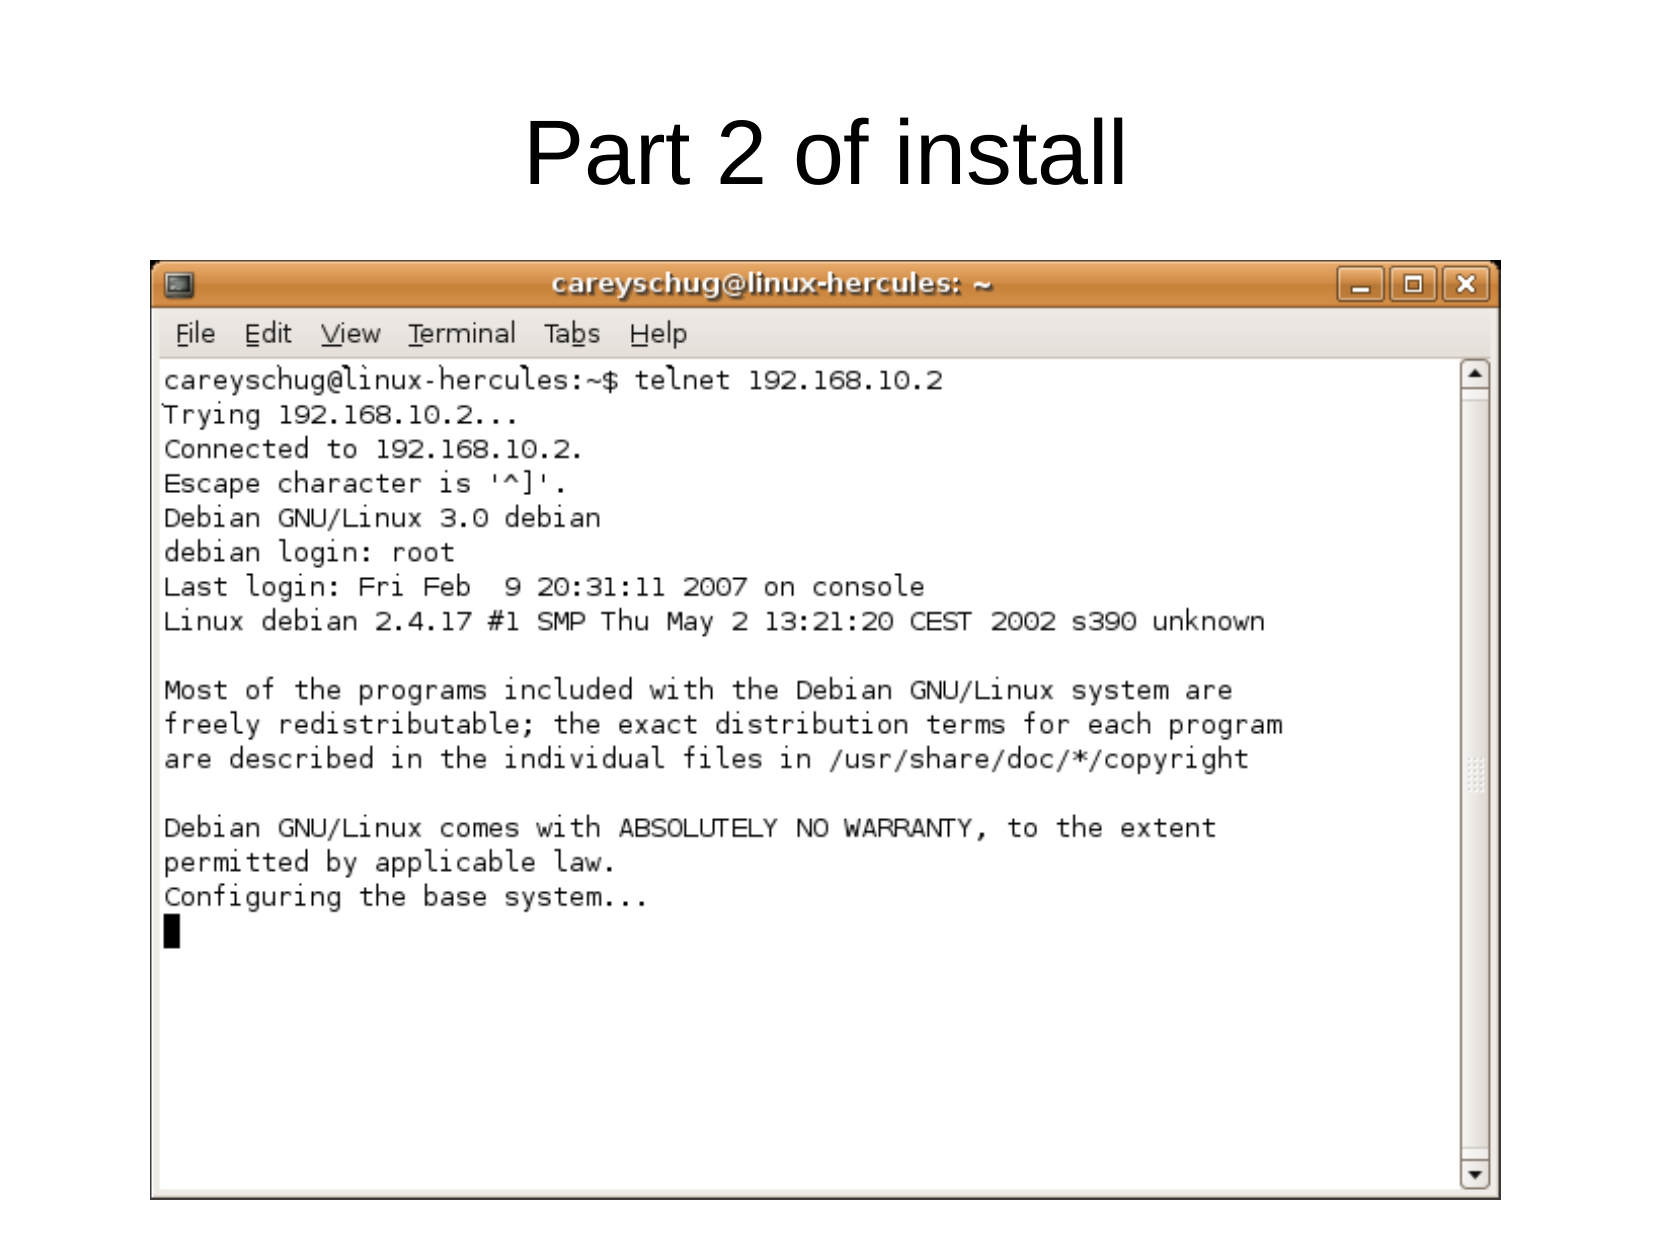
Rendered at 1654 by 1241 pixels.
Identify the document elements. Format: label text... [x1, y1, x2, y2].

picture [150, 260, 1501, 1201]
title Part 2 of install [82, 49, 1571, 257]
